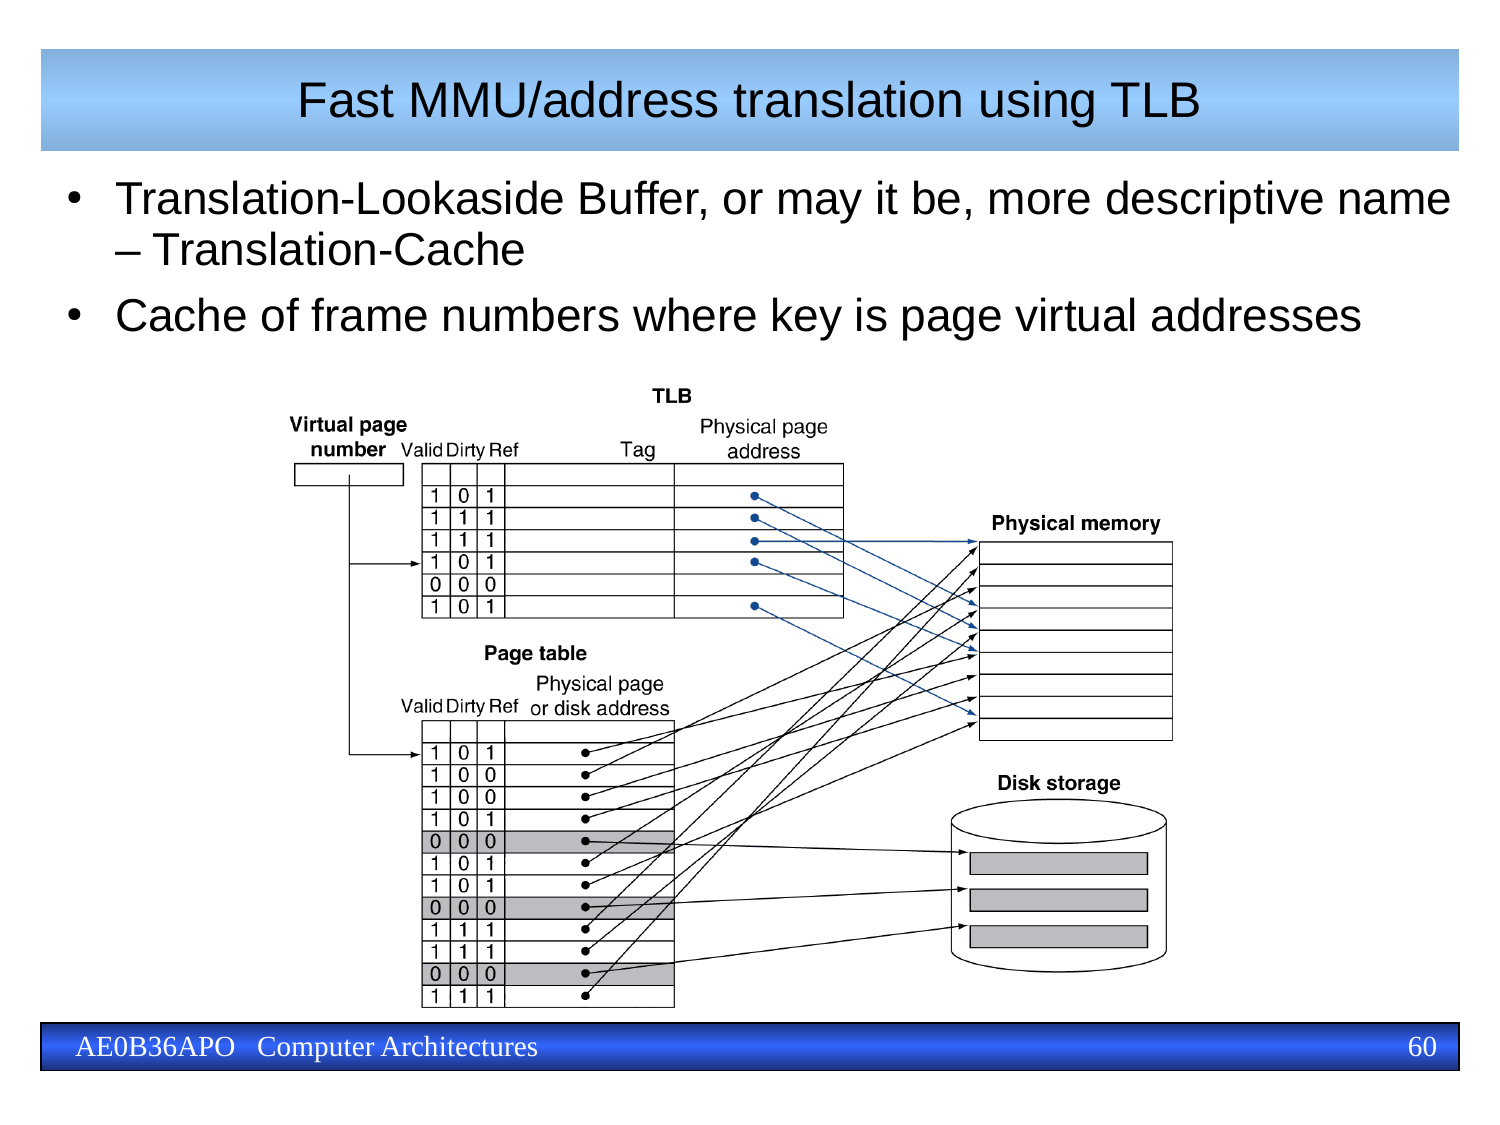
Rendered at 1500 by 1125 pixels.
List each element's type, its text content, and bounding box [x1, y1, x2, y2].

title Fast MMU/address translation using TLB [41, 49, 1459, 151]
list Translation-Lookaside Buffer, or may it be, more descriptive name – Translation-Cache Cache of frame numbers where key is page virtual addresses [49, 172, 1463, 376]
picture [289, 385, 1173, 1008]
